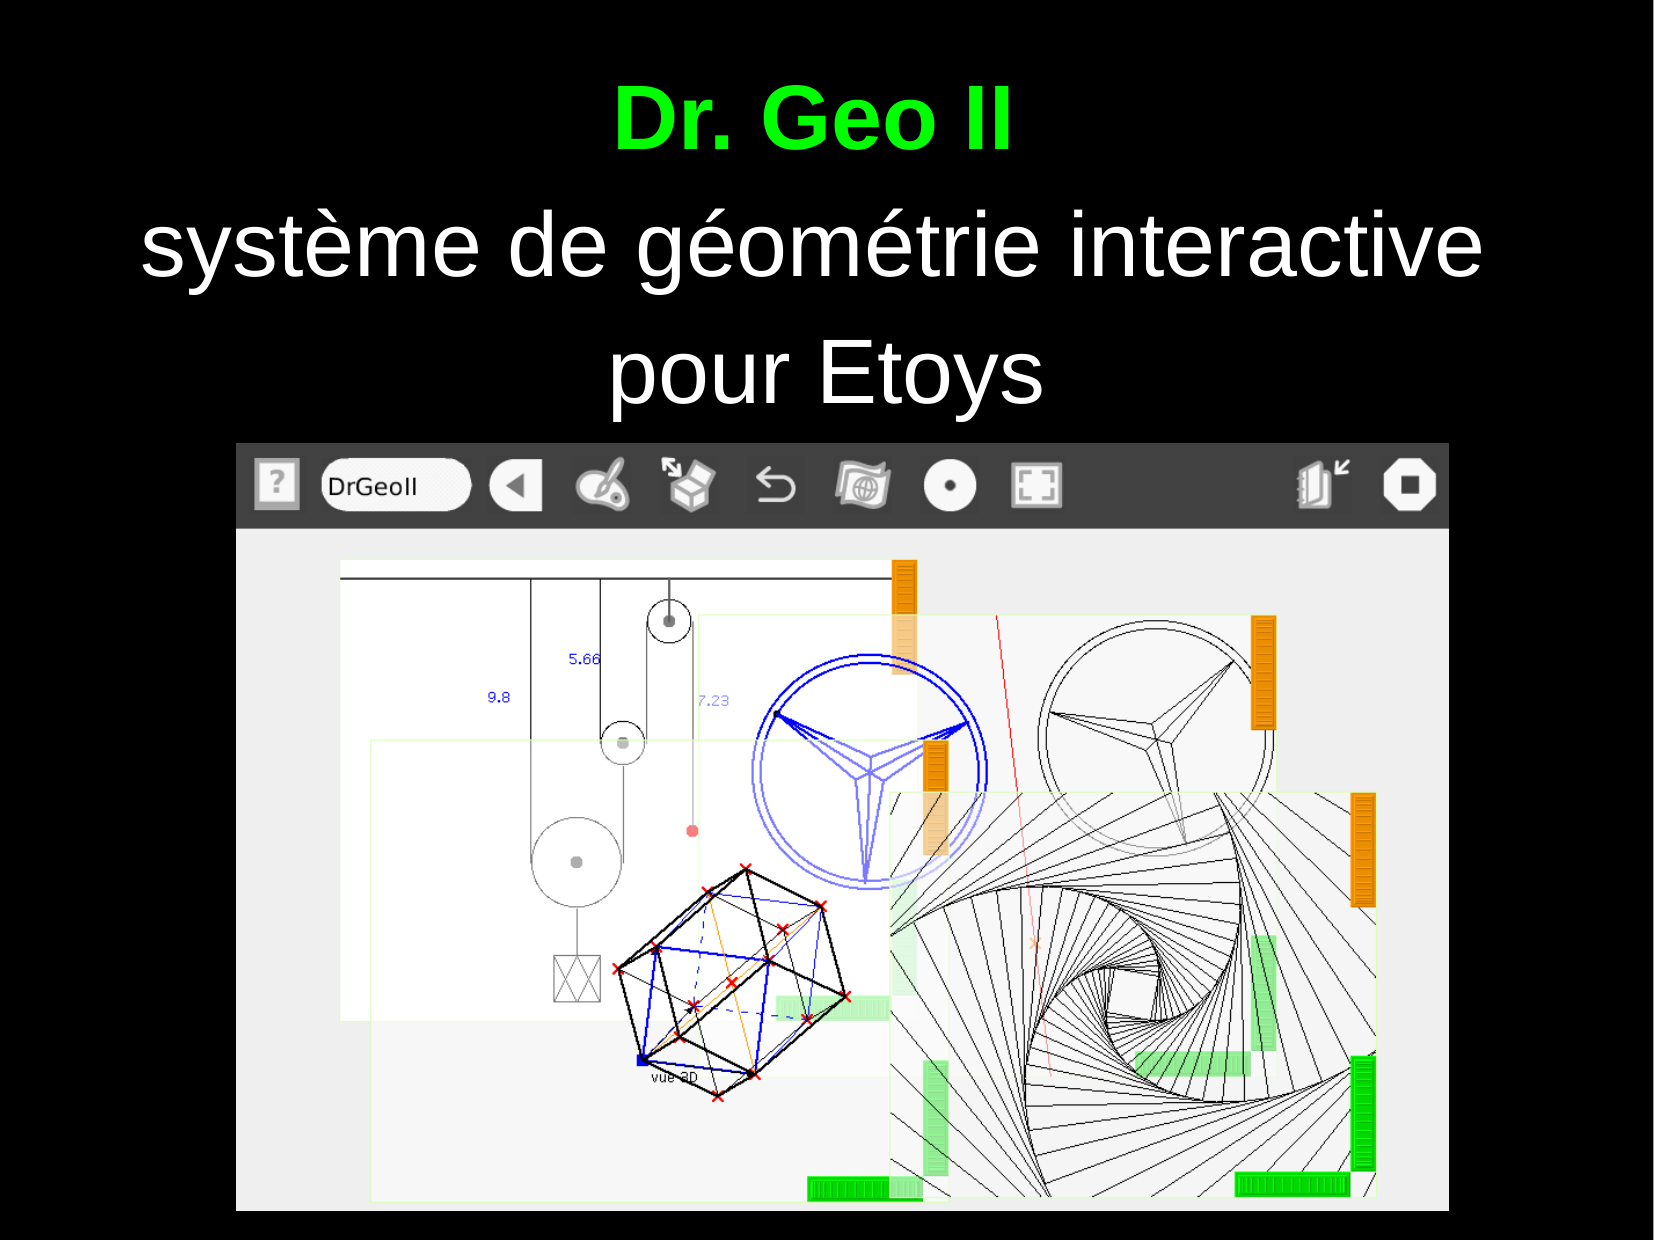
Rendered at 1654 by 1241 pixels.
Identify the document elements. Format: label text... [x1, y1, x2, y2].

text_box Dr. Geo II système de géométrie interactive pour Etoys [88, 59, 1565, 432]
picture [236, 443, 1449, 1211]
